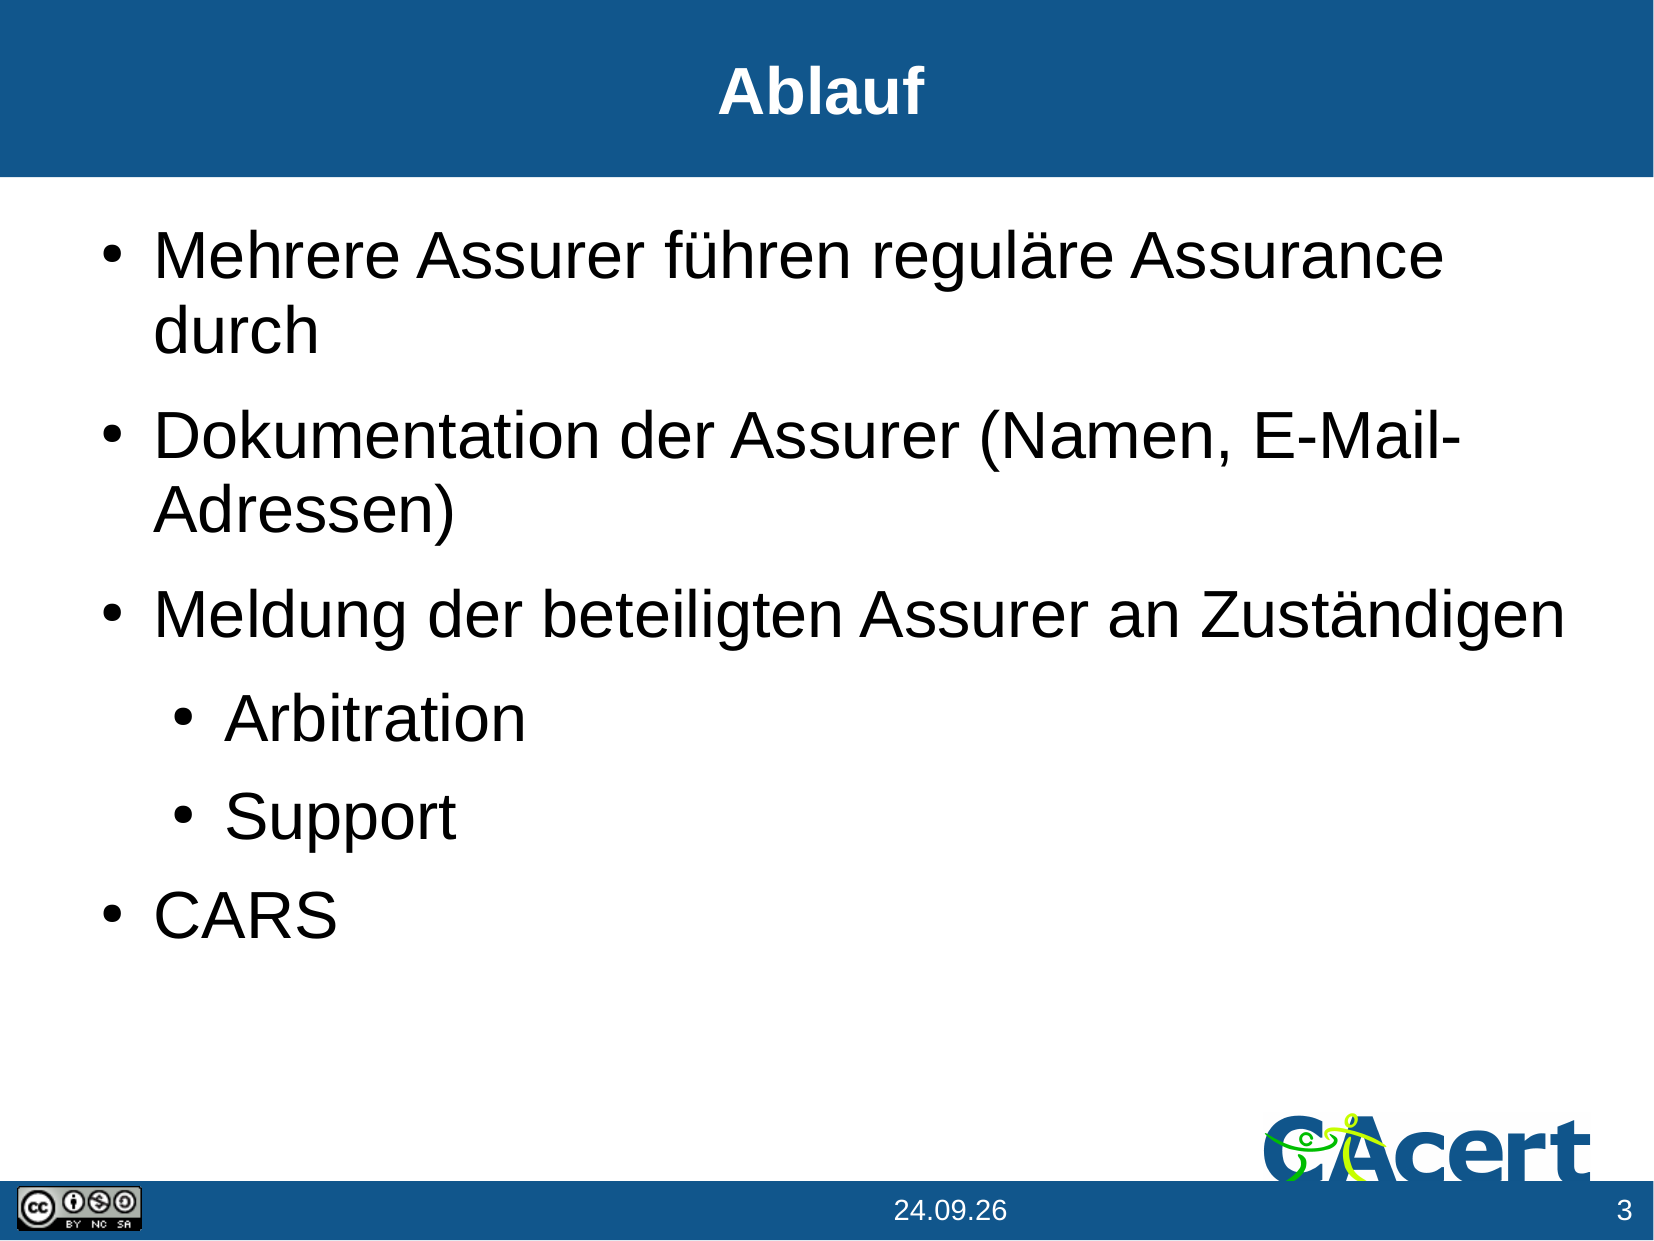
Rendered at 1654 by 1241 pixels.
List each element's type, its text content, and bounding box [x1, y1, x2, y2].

picture [1263, 1112, 1591, 1181]
title Ablauf [76, 17, 1565, 166]
picture [17, 1186, 142, 1231]
list Mehrere Assurer führen reguläre Assurance durch Dokumentation der Assurer (Namen, E-Mail-Adressen) Meldung der beteiligten Assurer an Zuständigen Arbitration Support CARS [82, 218, 1571, 1091]
